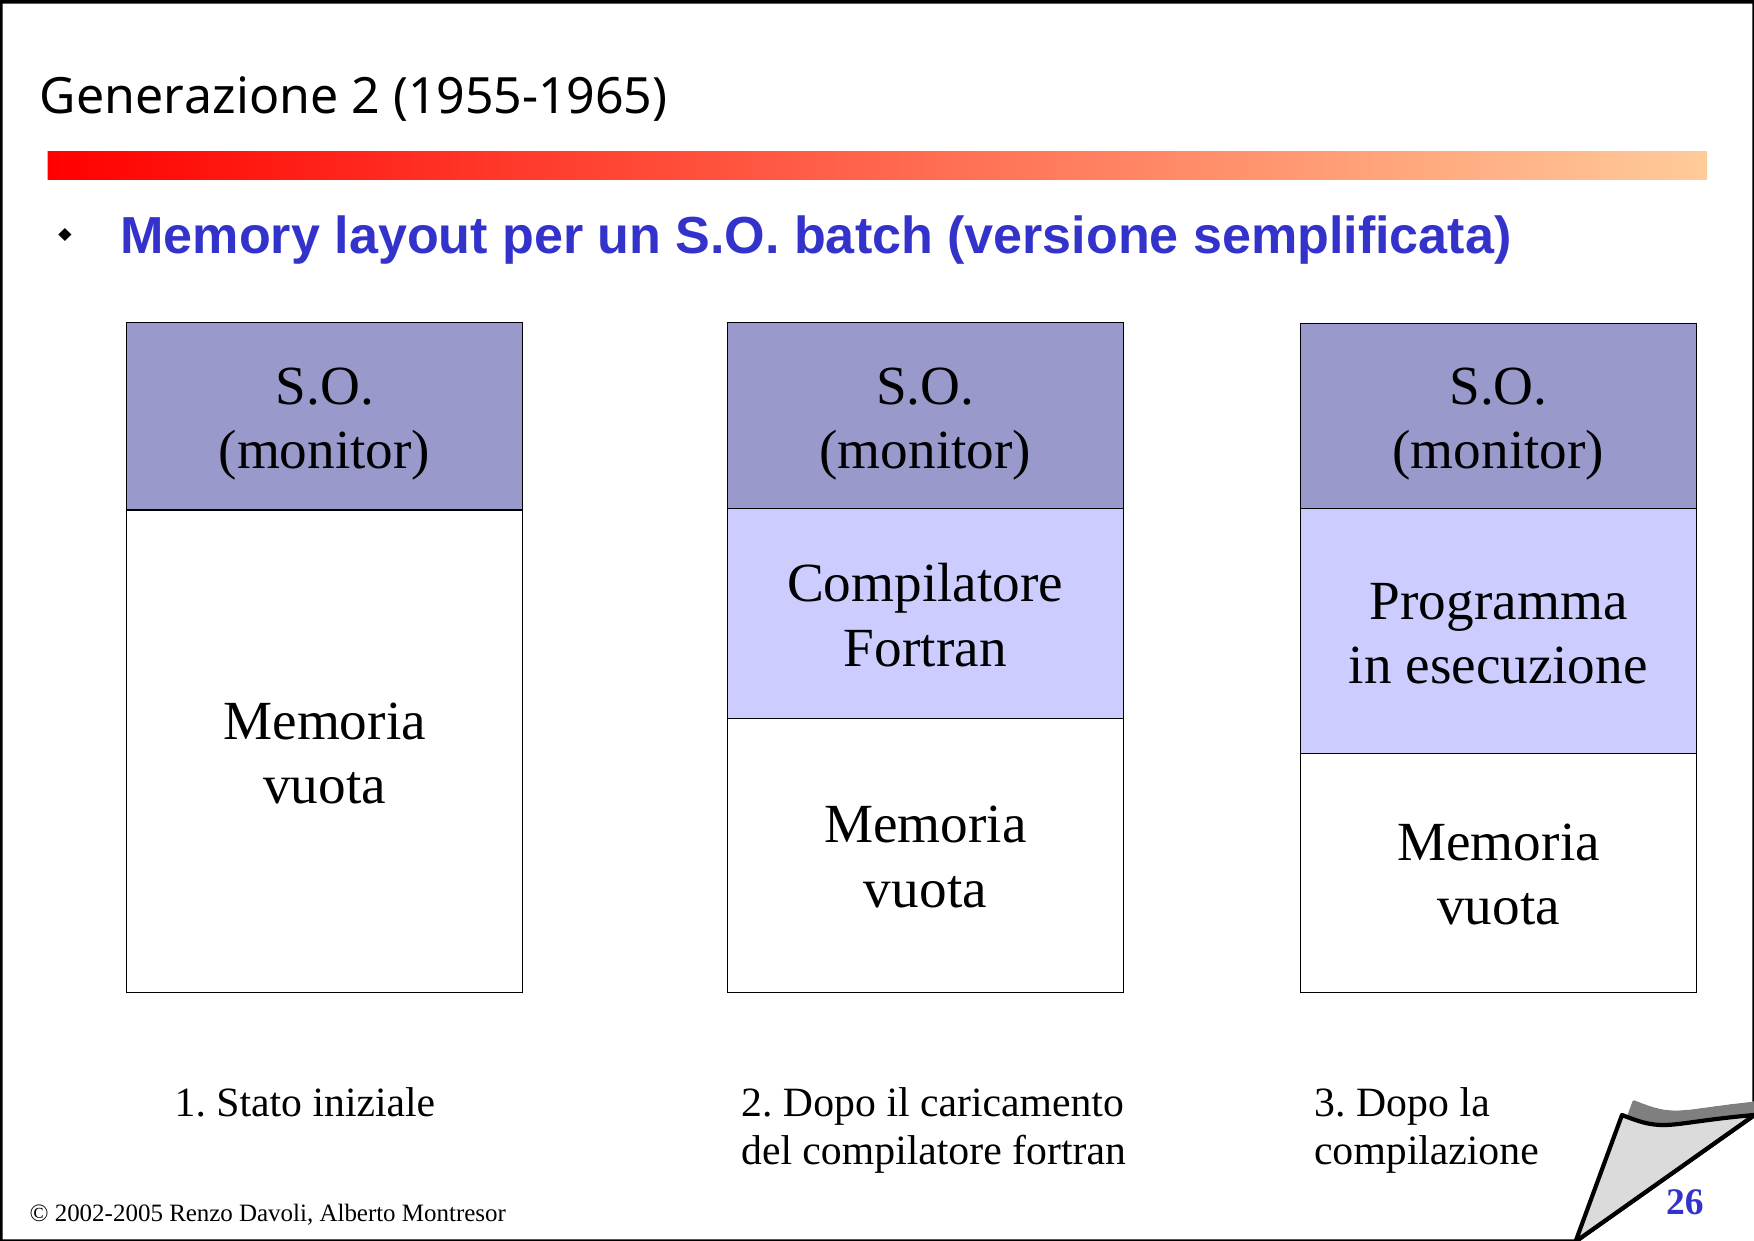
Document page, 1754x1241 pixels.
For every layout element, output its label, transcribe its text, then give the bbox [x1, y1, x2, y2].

list Memory layout per un S.O. batch (versione semplificata) [58, 206, 1696, 815]
text_box S.O. (monitor) [1300, 323, 1697, 508]
text_box S.O. (monitor) [727, 322, 1124, 508]
text_box Memoria vuota [126, 510, 523, 993]
text_box 2. Dopo il caricamento del compilatore fortran [740, 1076, 1192, 1183]
text_box 1. Stato iniziale [174, 1076, 480, 1129]
text_box Programma in esecuzione [1300, 508, 1697, 754]
text_box Memoria vuota [1300, 754, 1697, 993]
title Generazione 2 (1955-1965) [40, 49, 1713, 144]
text_box S.O. (monitor) [126, 322, 523, 510]
text_box 3. Dopo la compilazione [1314, 1076, 1590, 1183]
text_box Compilatore Fortran [727, 508, 1124, 719]
text_box Memoria vuota [727, 719, 1124, 993]
